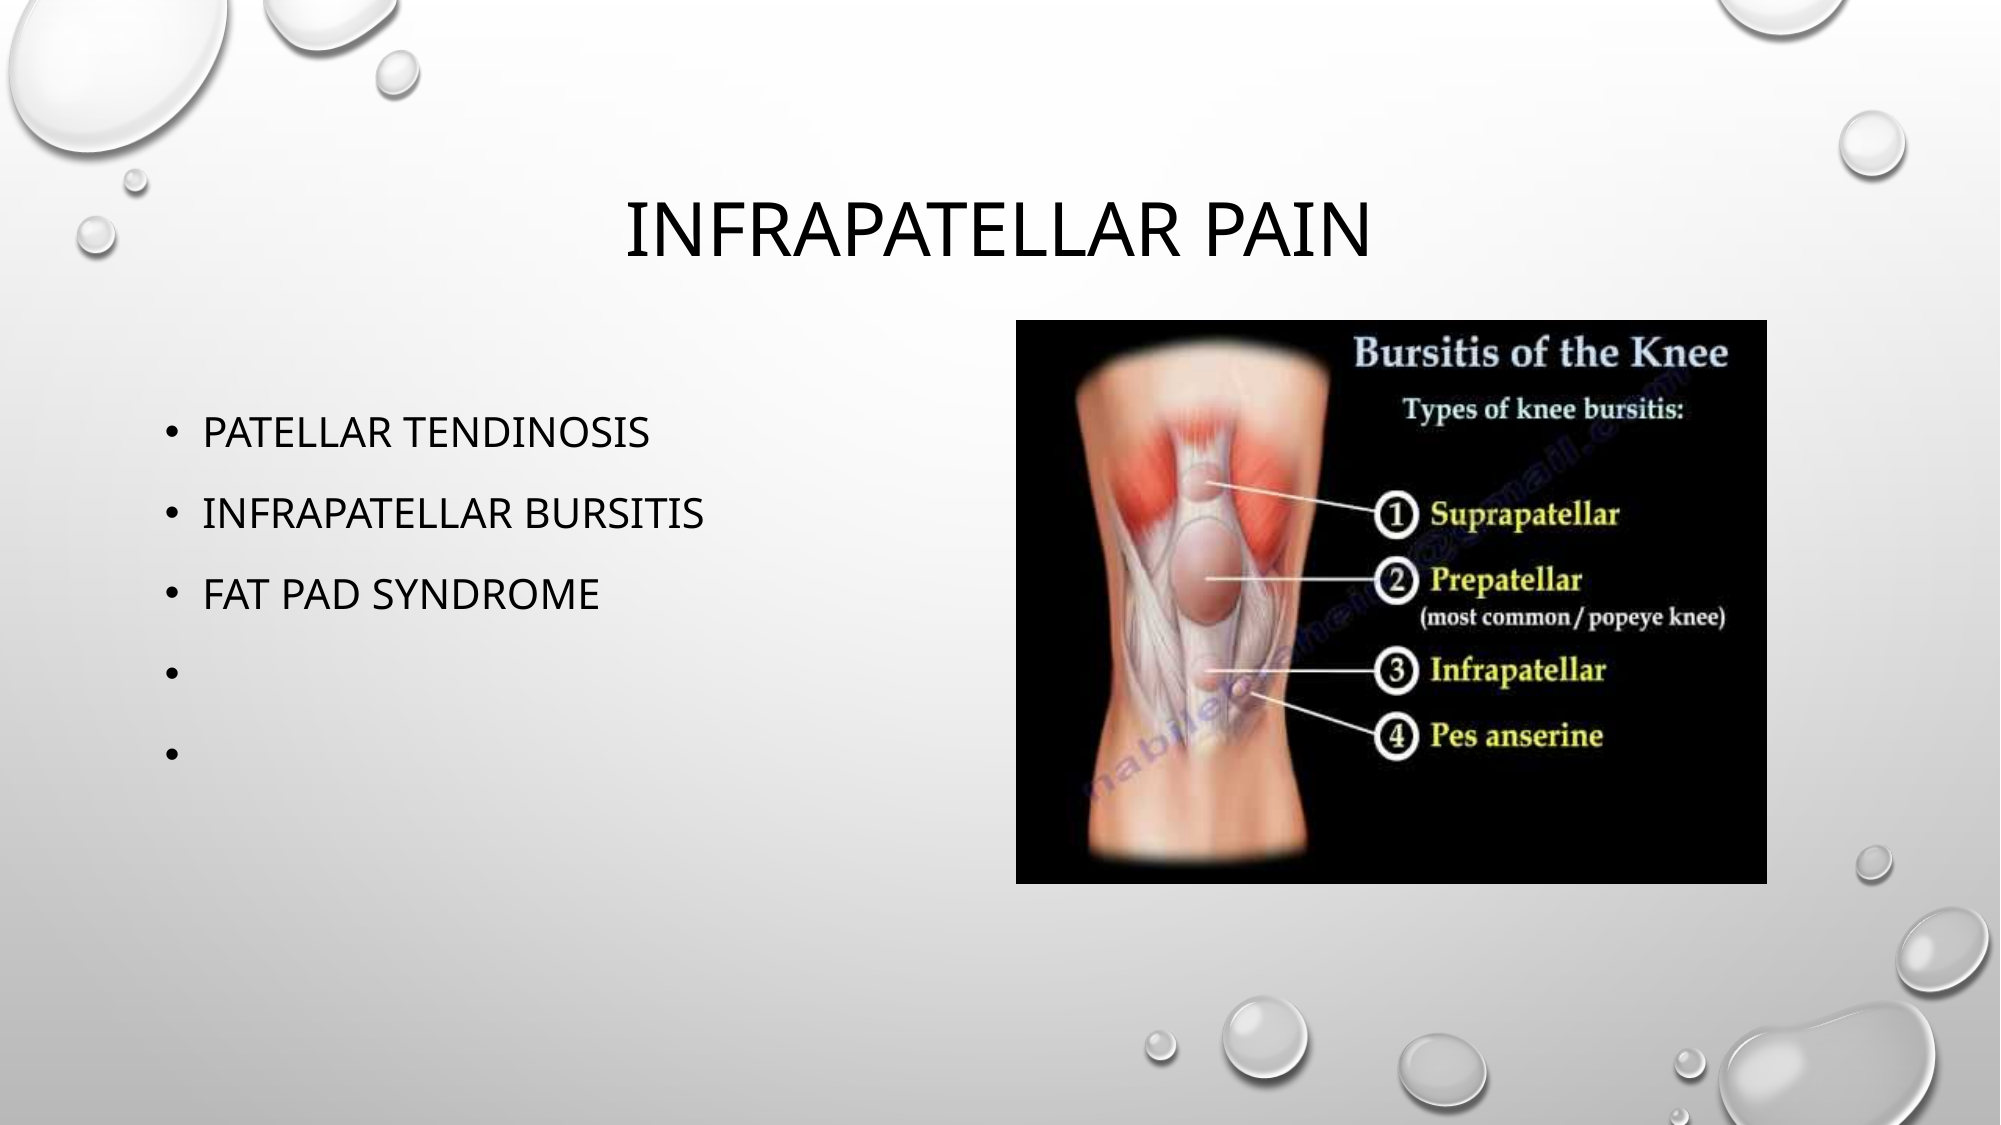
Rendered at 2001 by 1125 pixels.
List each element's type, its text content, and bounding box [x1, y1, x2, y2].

list Patellar tendinosis Infrapatellar bursitis Fat pad syndrome [149, 388, 1850, 950]
picture [1016, 320, 1767, 884]
title Infrapatellar pain [149, 101, 1851, 364]
